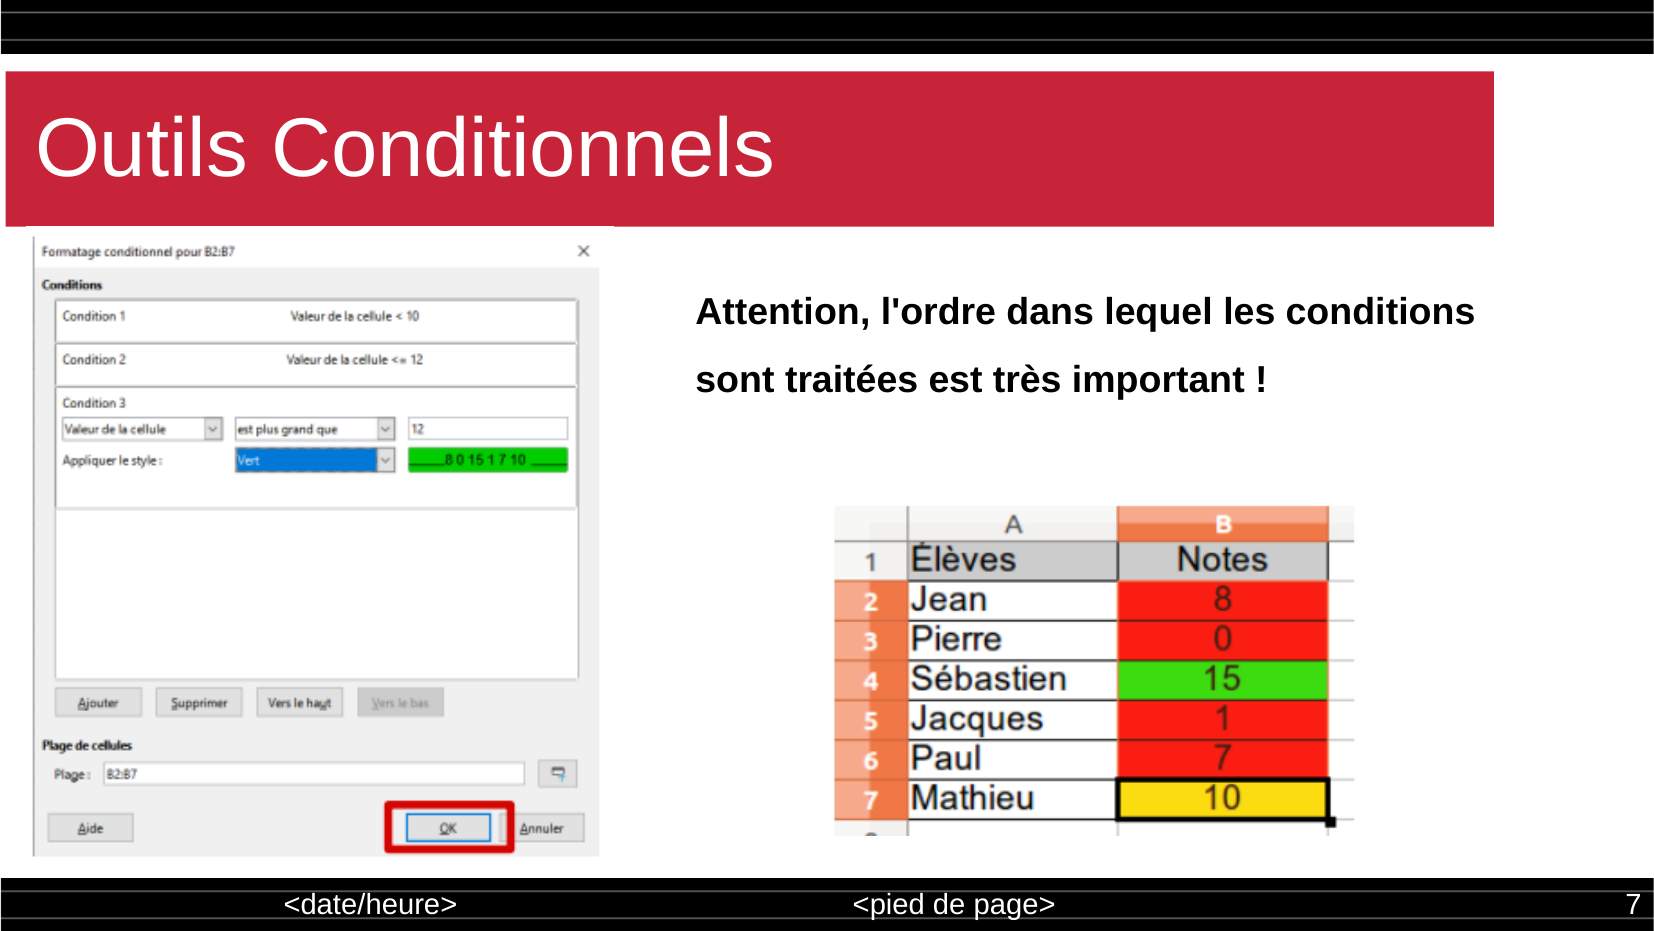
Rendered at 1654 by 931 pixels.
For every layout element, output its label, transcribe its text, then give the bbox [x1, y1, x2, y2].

picture [0, 878, 1654, 931]
text_box Attention, l'ordre dans lequel les conditions sont traitées est très important ! [680, 257, 1518, 408]
picture [0, 0, 1654, 54]
picture [830, 486, 1356, 837]
text_box Outils Conditionnels [5, 71, 1494, 227]
picture [26, 226, 614, 866]
